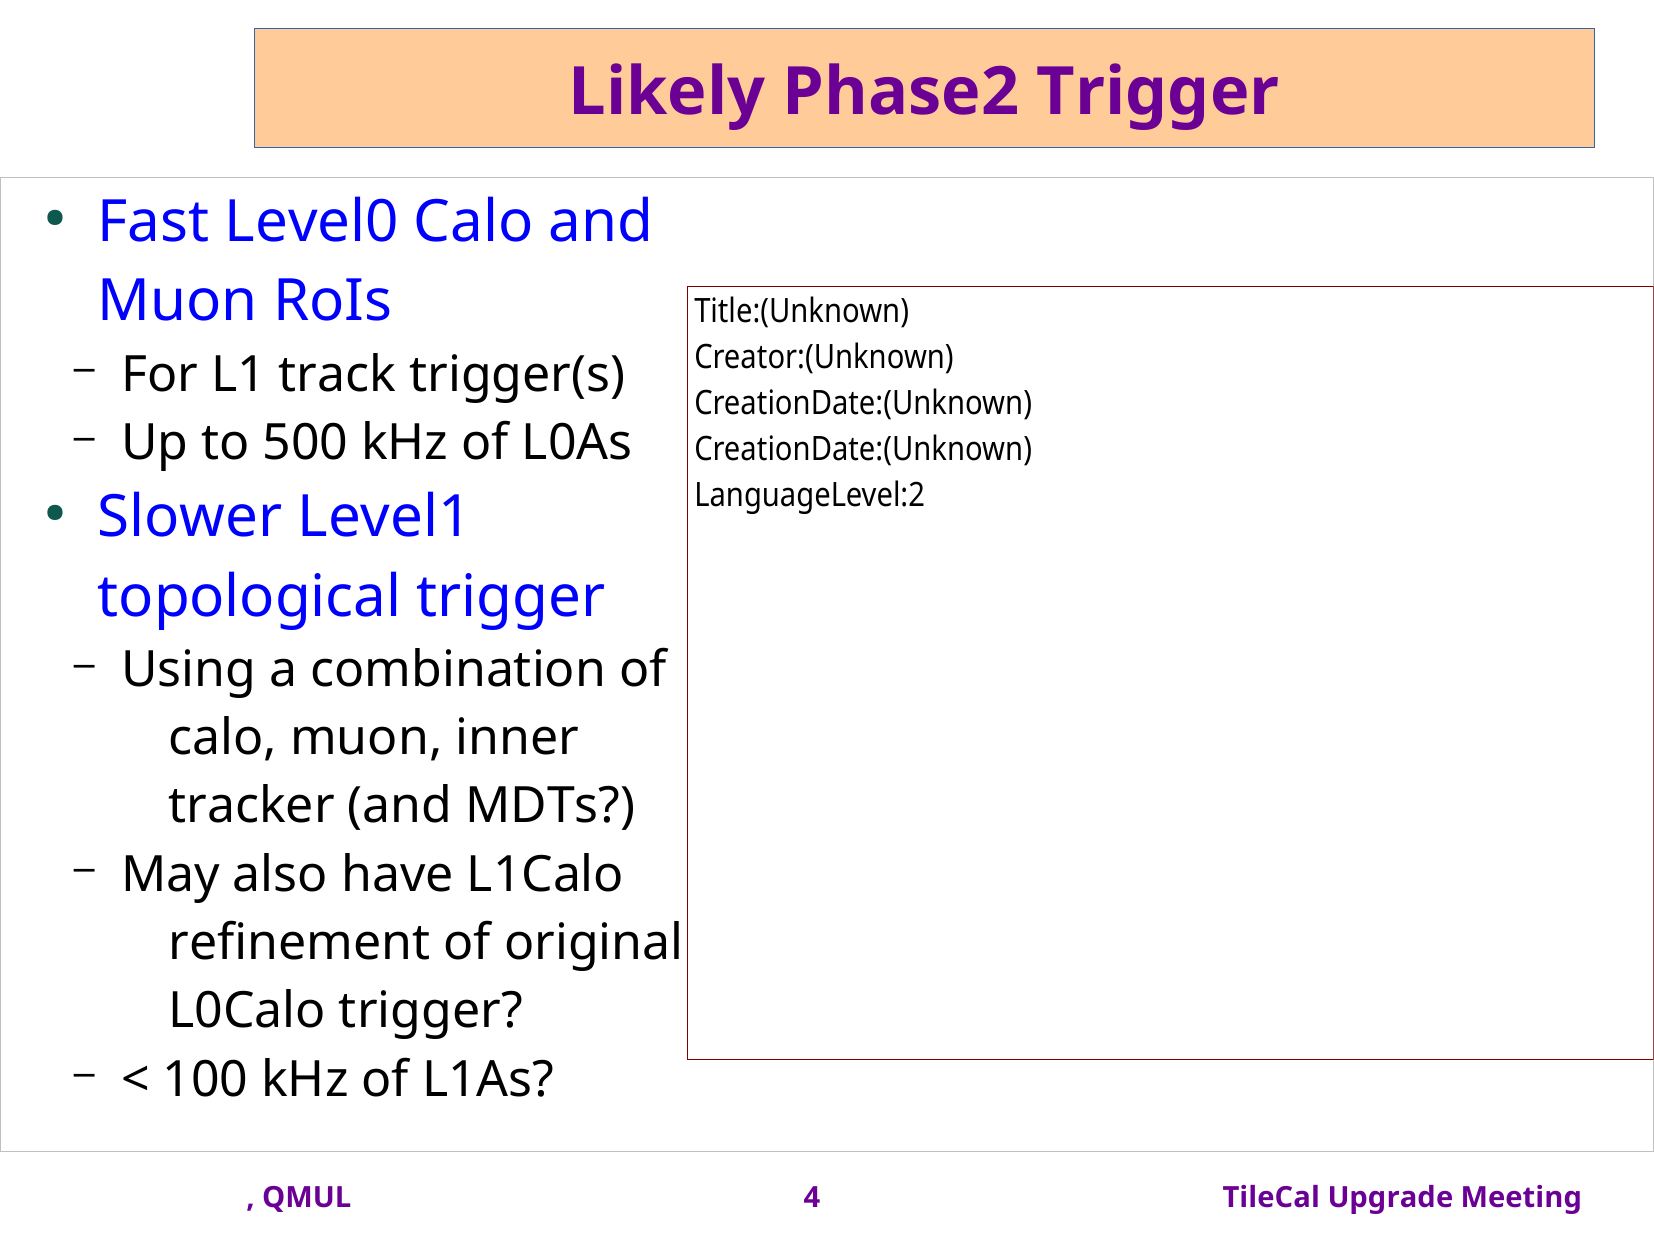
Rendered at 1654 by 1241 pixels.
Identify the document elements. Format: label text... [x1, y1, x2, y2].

list Fast Level0 Calo and Muon RoIs For L1 track trigger(s) Up to 500 kHz of L0As Slower Level1 topological trigger Using a combination of calo, muon, inner tracker (and MDTs?) May also have L1Calo refinement of original L0Calo trigger? < 100 kHz of L1As? [26, 179, 717, 1152]
picture [684, 284, 1654, 1060]
title Likely Phase2 Trigger [254, 28, 1595, 148]
